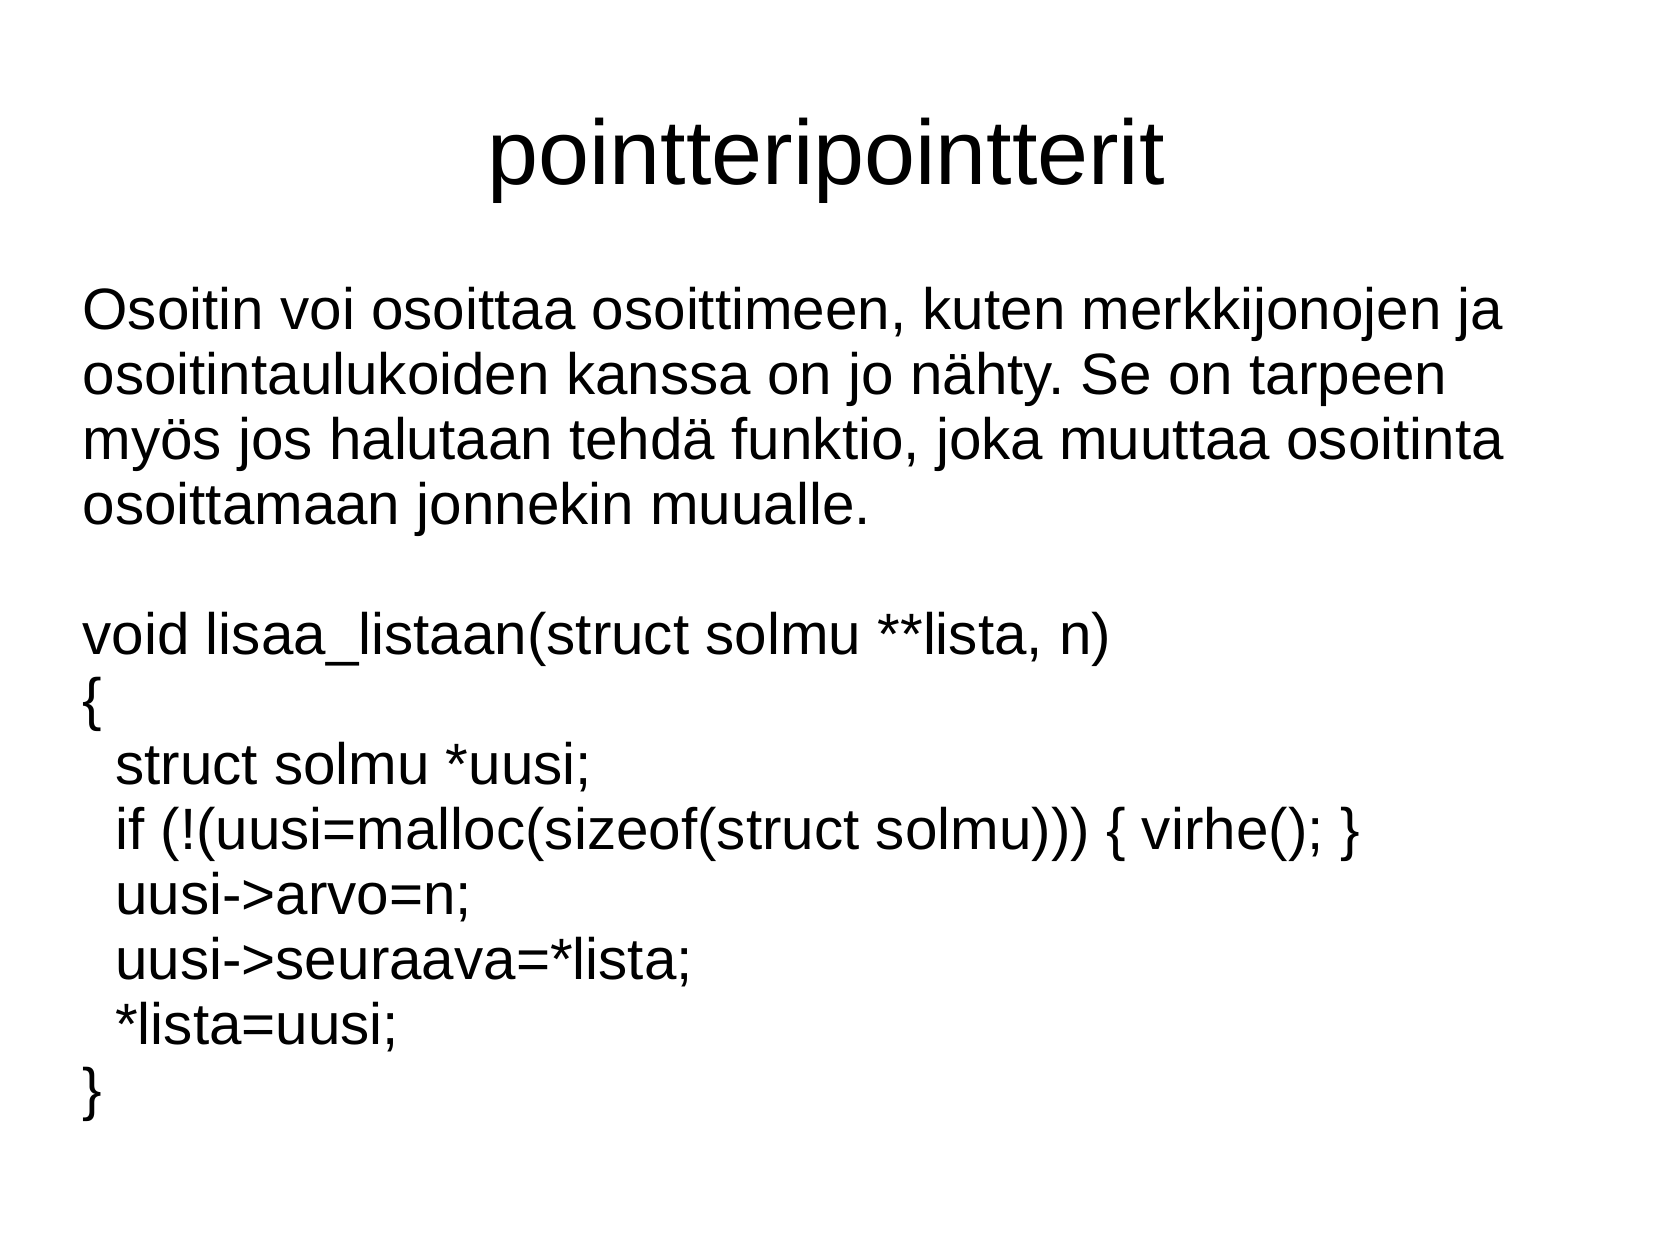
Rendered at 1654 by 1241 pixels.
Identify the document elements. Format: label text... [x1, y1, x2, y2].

title pointteripointterit [82, 49, 1571, 257]
subtitle Osoitin voi osoittaa osoittimeen, kuten merkkijonojen ja osoitintaulukoiden kanssa on jo nähty. Se on tarpeen myös jos halutaan tehdä funktio, joka muuttaa osoitinta osoittamaan jonnekin muualle. void lisaa_listaan(struct solmu **lista, n) { struct solmu *uusi; if (!(uusi=malloc(sizeof(struct solmu))) { virhe(); } uusi->arvo=n; uusi->seuraava=*lista; *lista=uusi; } [82, 278, 1571, 1121]
